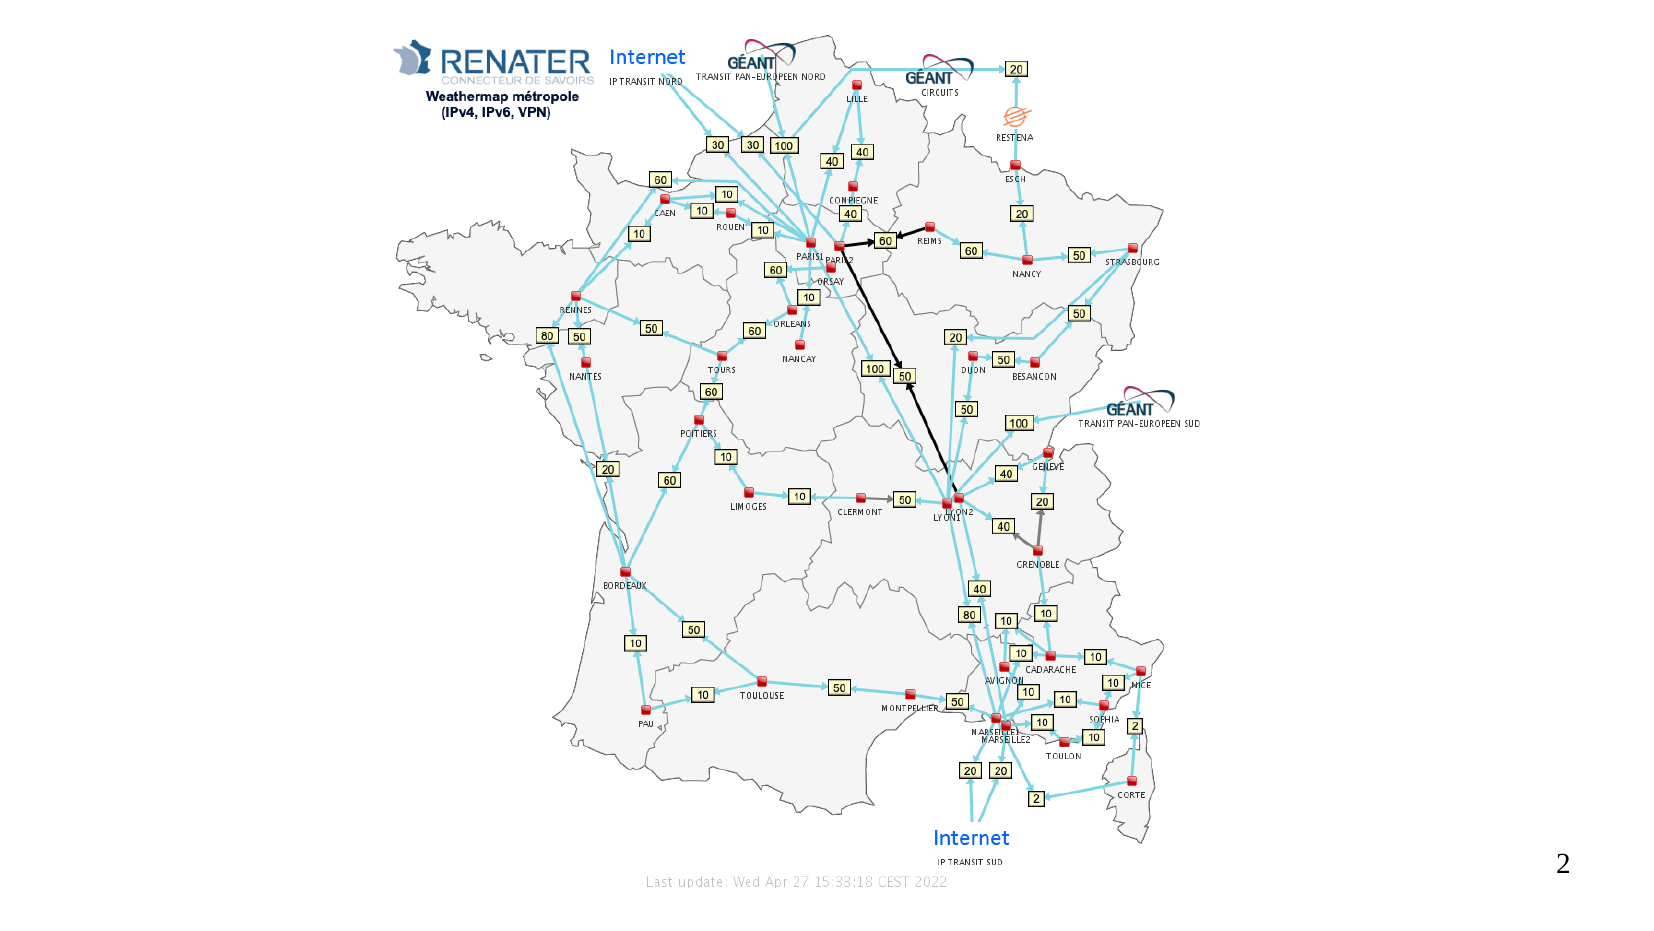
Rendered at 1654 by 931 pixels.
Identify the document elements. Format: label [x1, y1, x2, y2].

picture [383, 26, 1211, 888]
